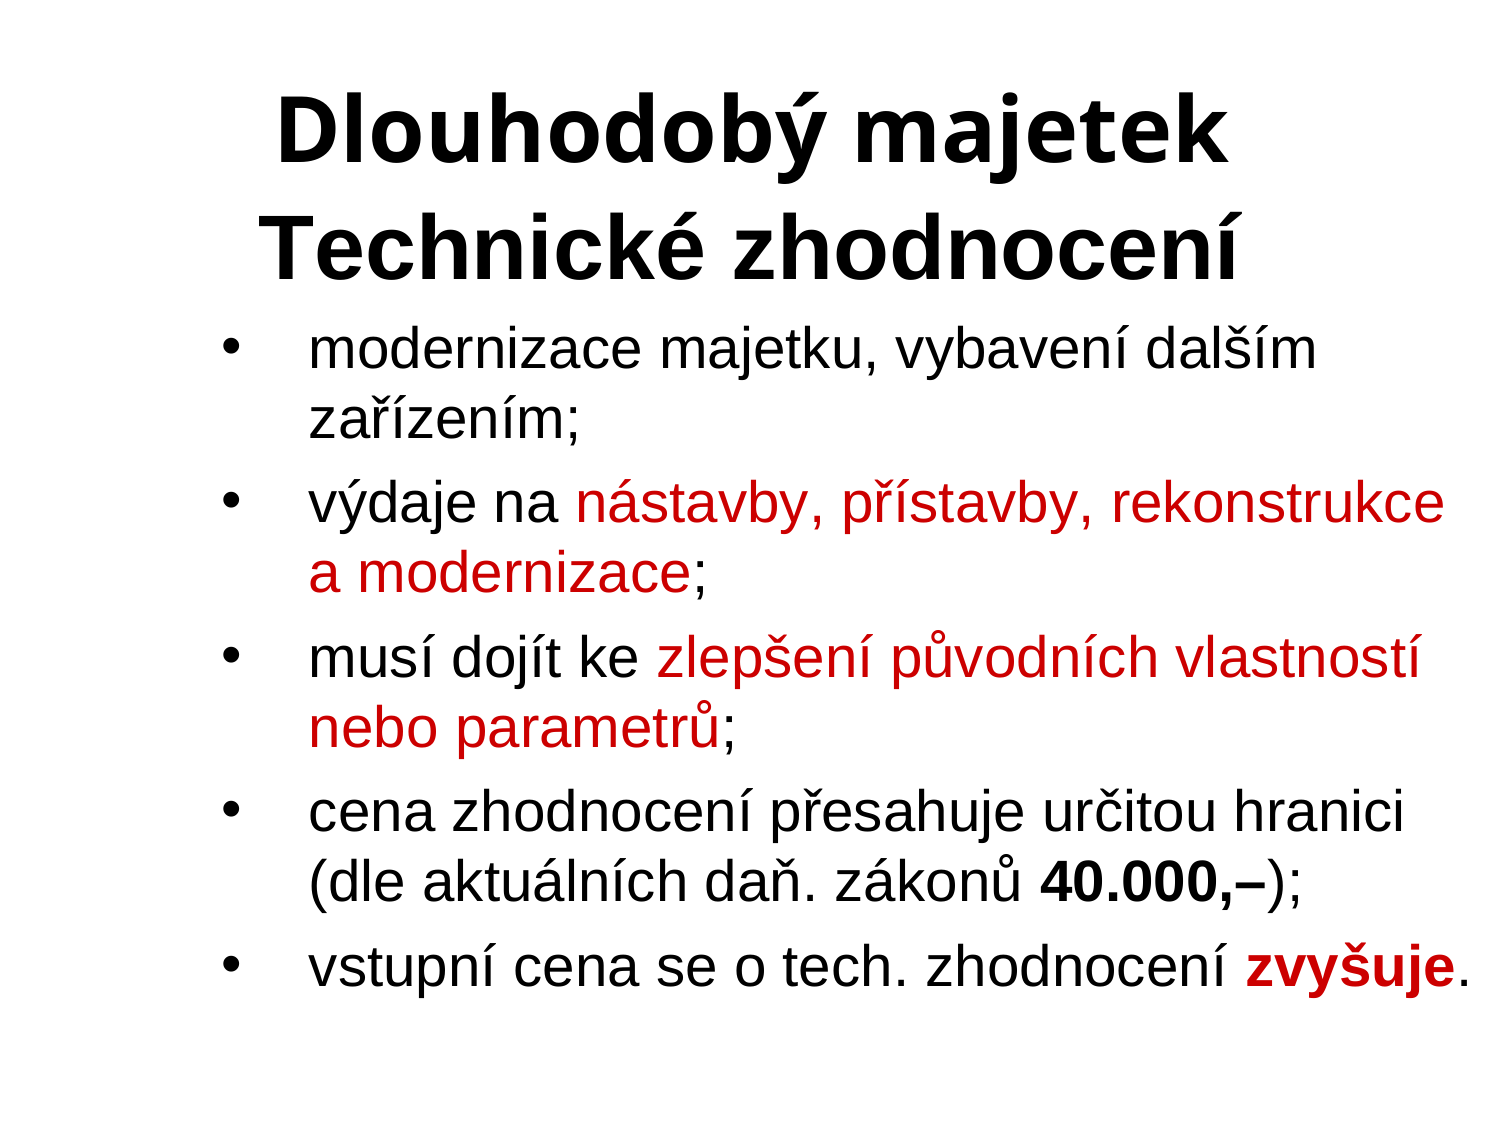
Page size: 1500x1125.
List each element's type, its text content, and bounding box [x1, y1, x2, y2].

title Technické zhodnocení [75, 148, 1426, 337]
text_box Dlouhodobý majetek [76, 66, 1427, 185]
list modernizace majetku, vybavení dalším zařízením; výdaje na nástavby, přístavby, rekonstrukce a modernizace; musí dojít ke zlepšení původních vlastností nebo parametrů; cena zhodnocení přesahuje určitou hranici (dle aktuálních daň. zákonů 40.000,–); vstupní cena se o tech. zhodnocení zvyšuje. [206, 302, 1500, 1125]
